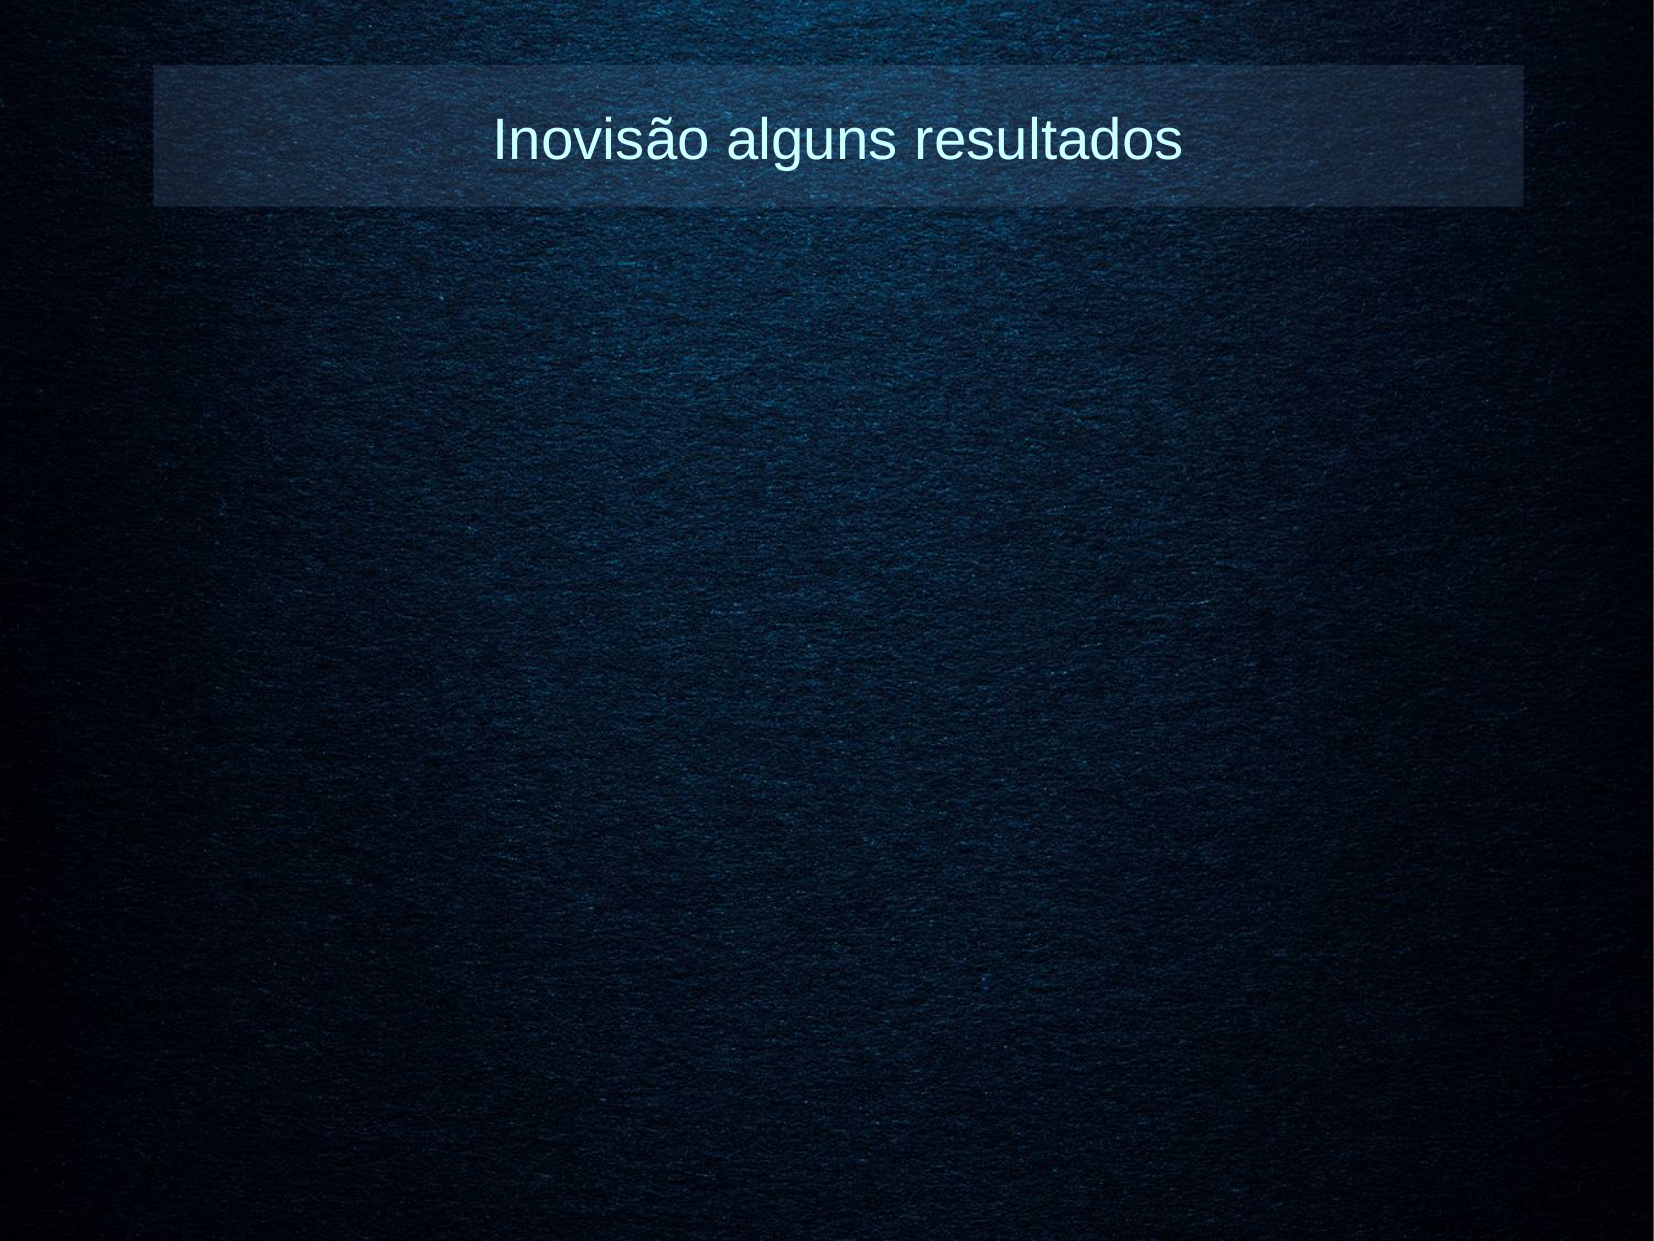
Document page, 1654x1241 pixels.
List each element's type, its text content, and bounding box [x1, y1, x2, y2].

picture [0, 0, 1654, 1241]
text_box Inovisão alguns resultados [153, 64, 1524, 207]
